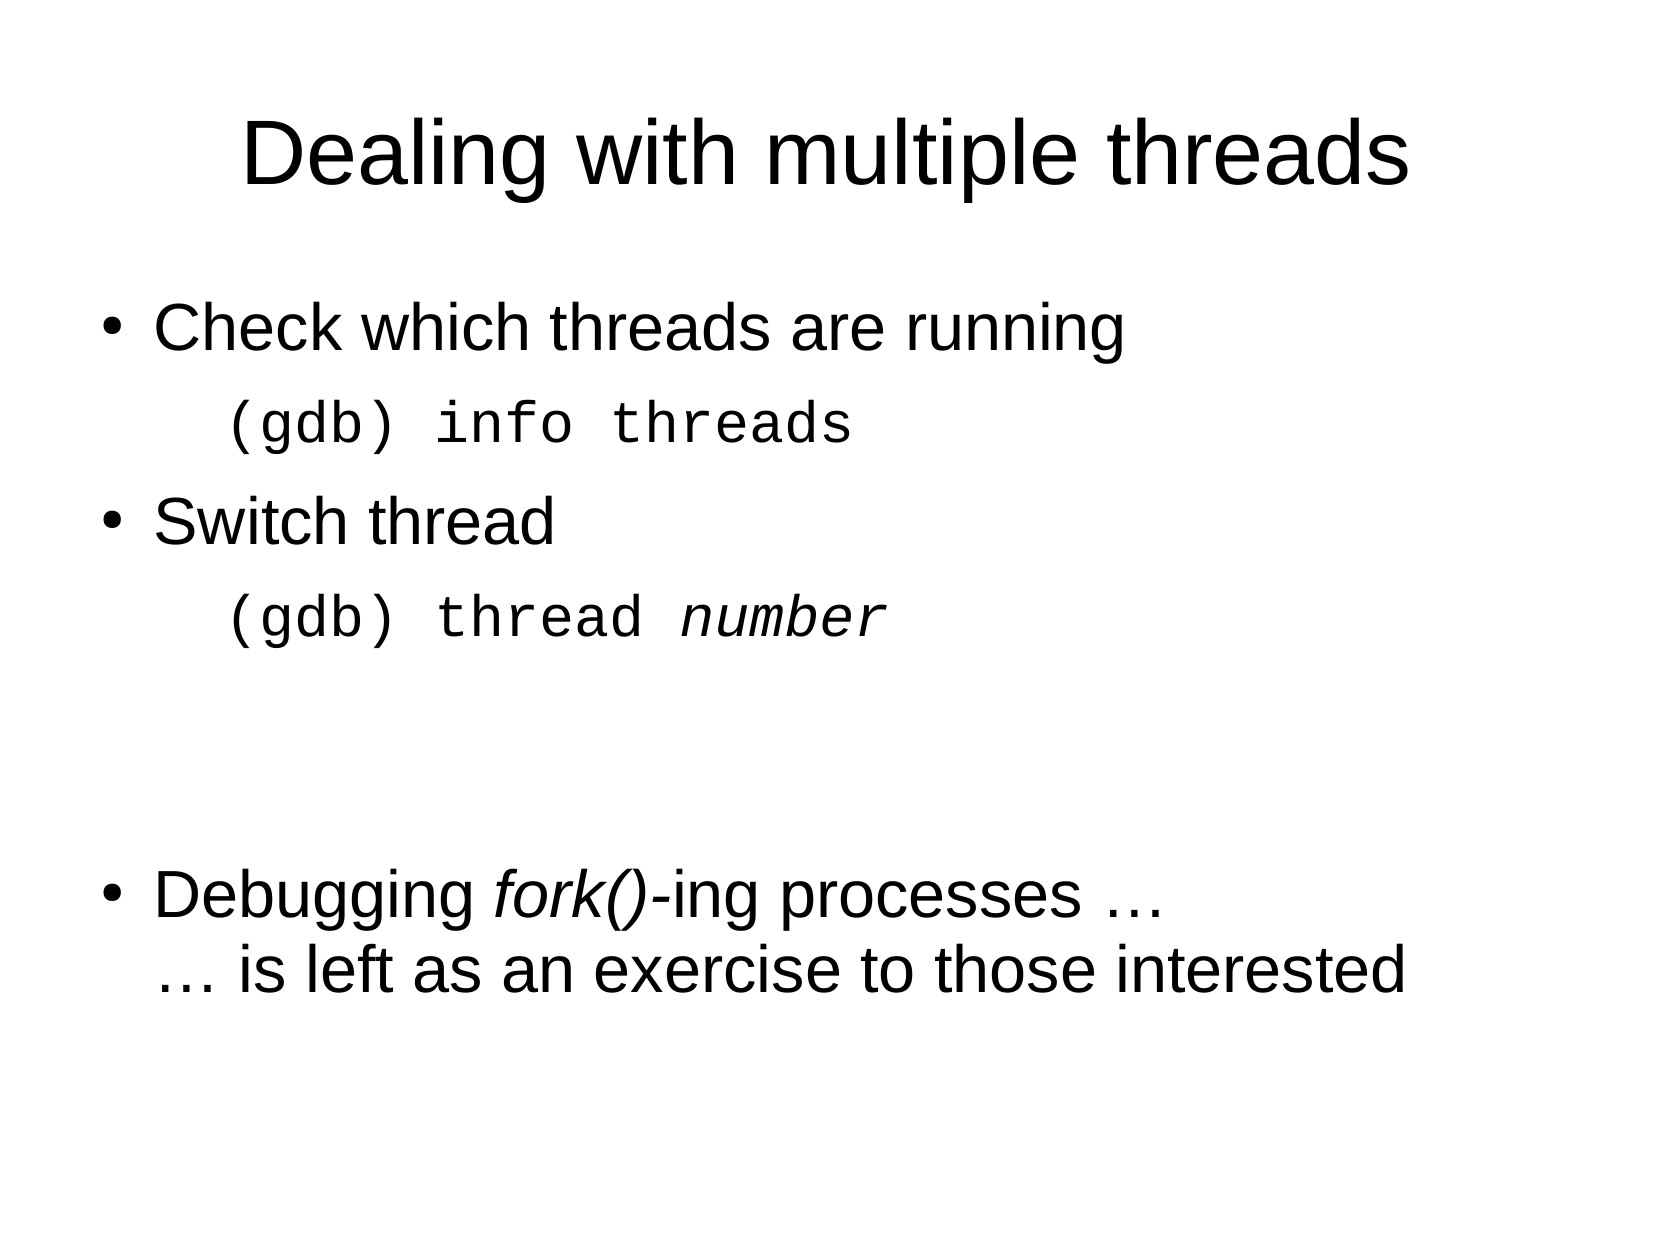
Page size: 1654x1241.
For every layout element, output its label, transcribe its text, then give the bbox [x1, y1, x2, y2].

title Dealing with multiple threads [82, 49, 1571, 257]
list Check which threads are running (gdb) info threads Switch thread (gdb) thread number Debugging fork()-ing processes … … is left as an exercise to those interested [82, 290, 1571, 1109]
